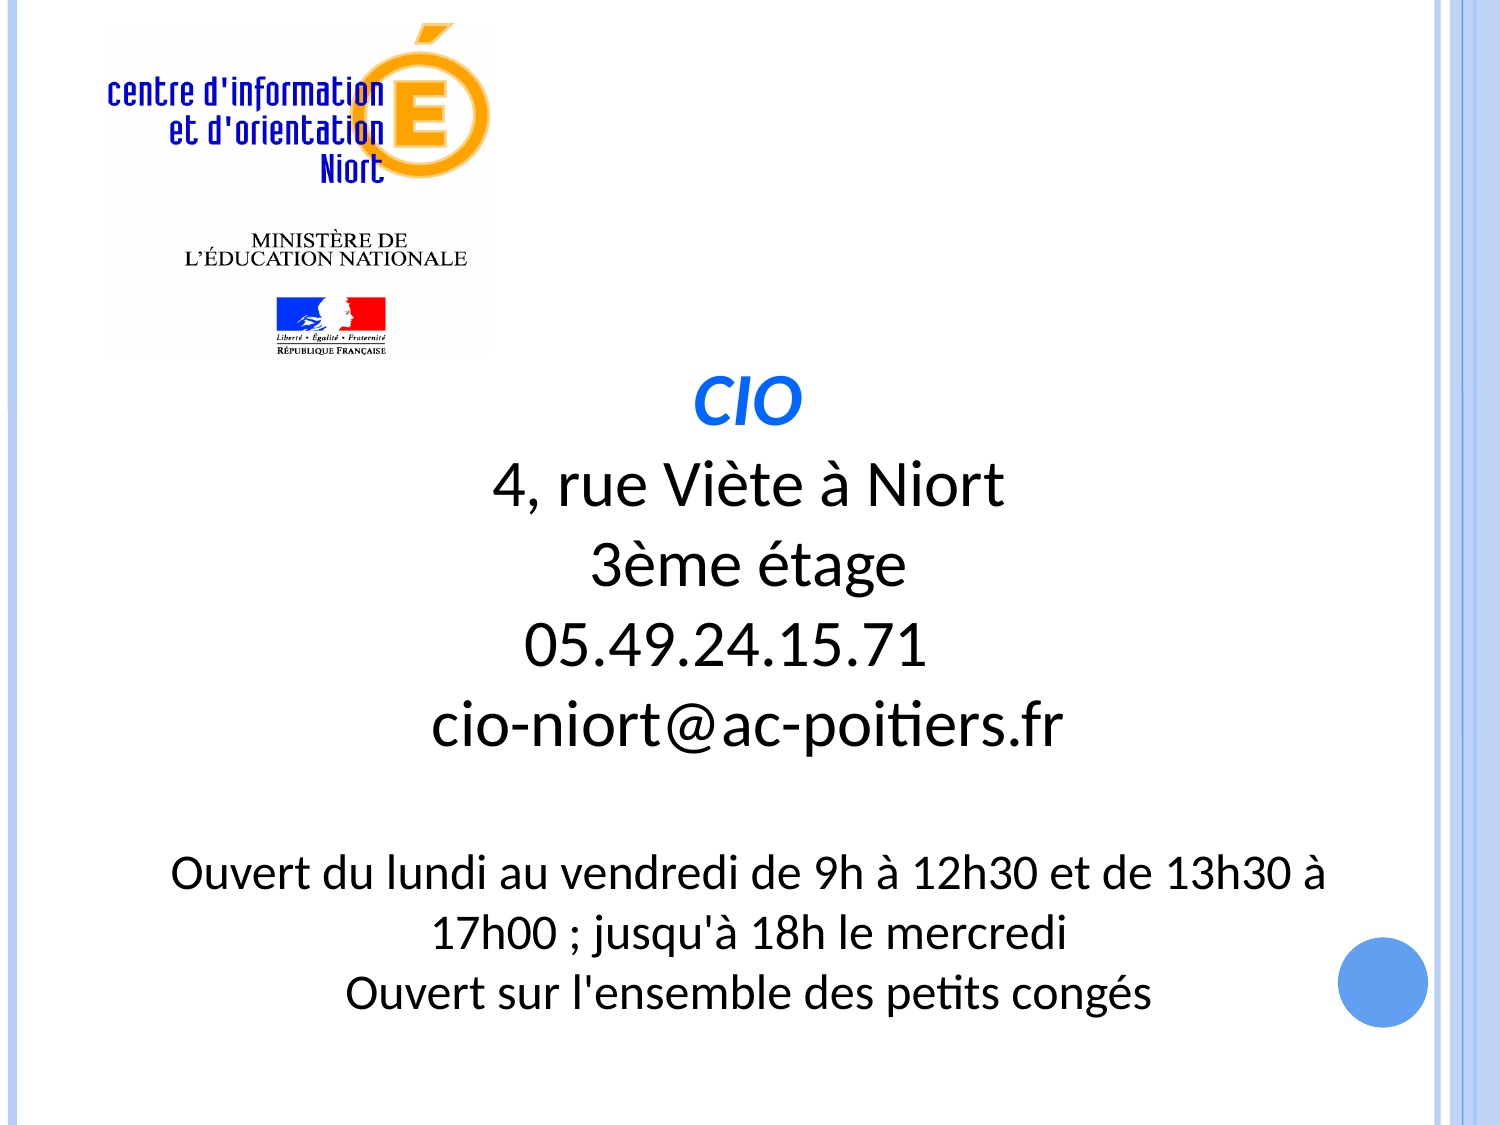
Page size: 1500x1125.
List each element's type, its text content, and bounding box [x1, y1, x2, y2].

list [75, 732, 1300, 1111]
picture [106, 23, 490, 355]
title CIO 4, rue Viète à Niort 3ème étage 05.49.24.15.71 cio-niort@ac-poitiers.fr Ouvert du lundi au vendredi de 9h à 12h30 et de 13h30 à 17h00 ; jusqu'à 18h le mercredi Ouvert sur l'ensemble des petits congés [75, 342, 1388, 948]
